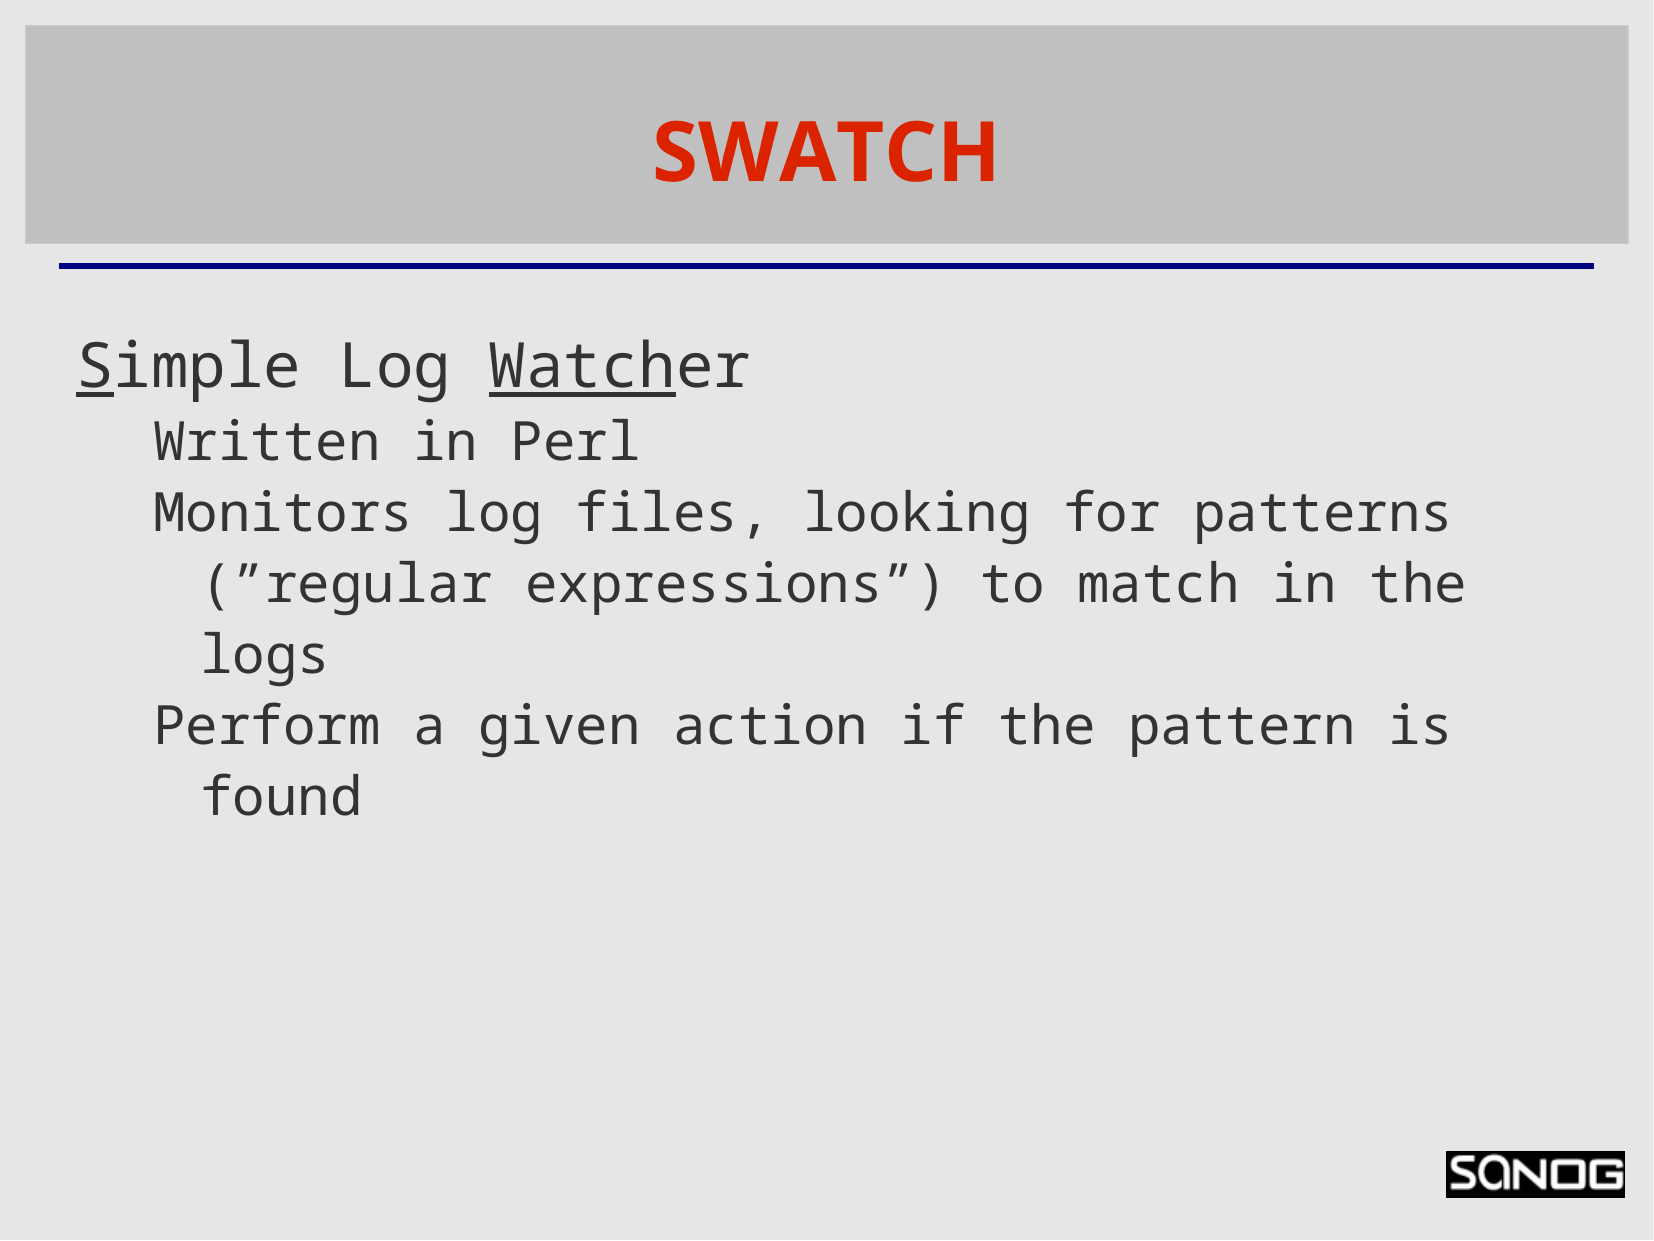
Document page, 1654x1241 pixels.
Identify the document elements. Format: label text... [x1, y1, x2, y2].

title SWATCH [121, 53, 1534, 246]
list Simple Log Watcher Written in Perl Monitors log files, looking for patterns (”regular expressions”) to match in the logs Perform a given action if the pattern is found [59, 322, 1594, 1117]
picture [1446, 1151, 1625, 1198]
